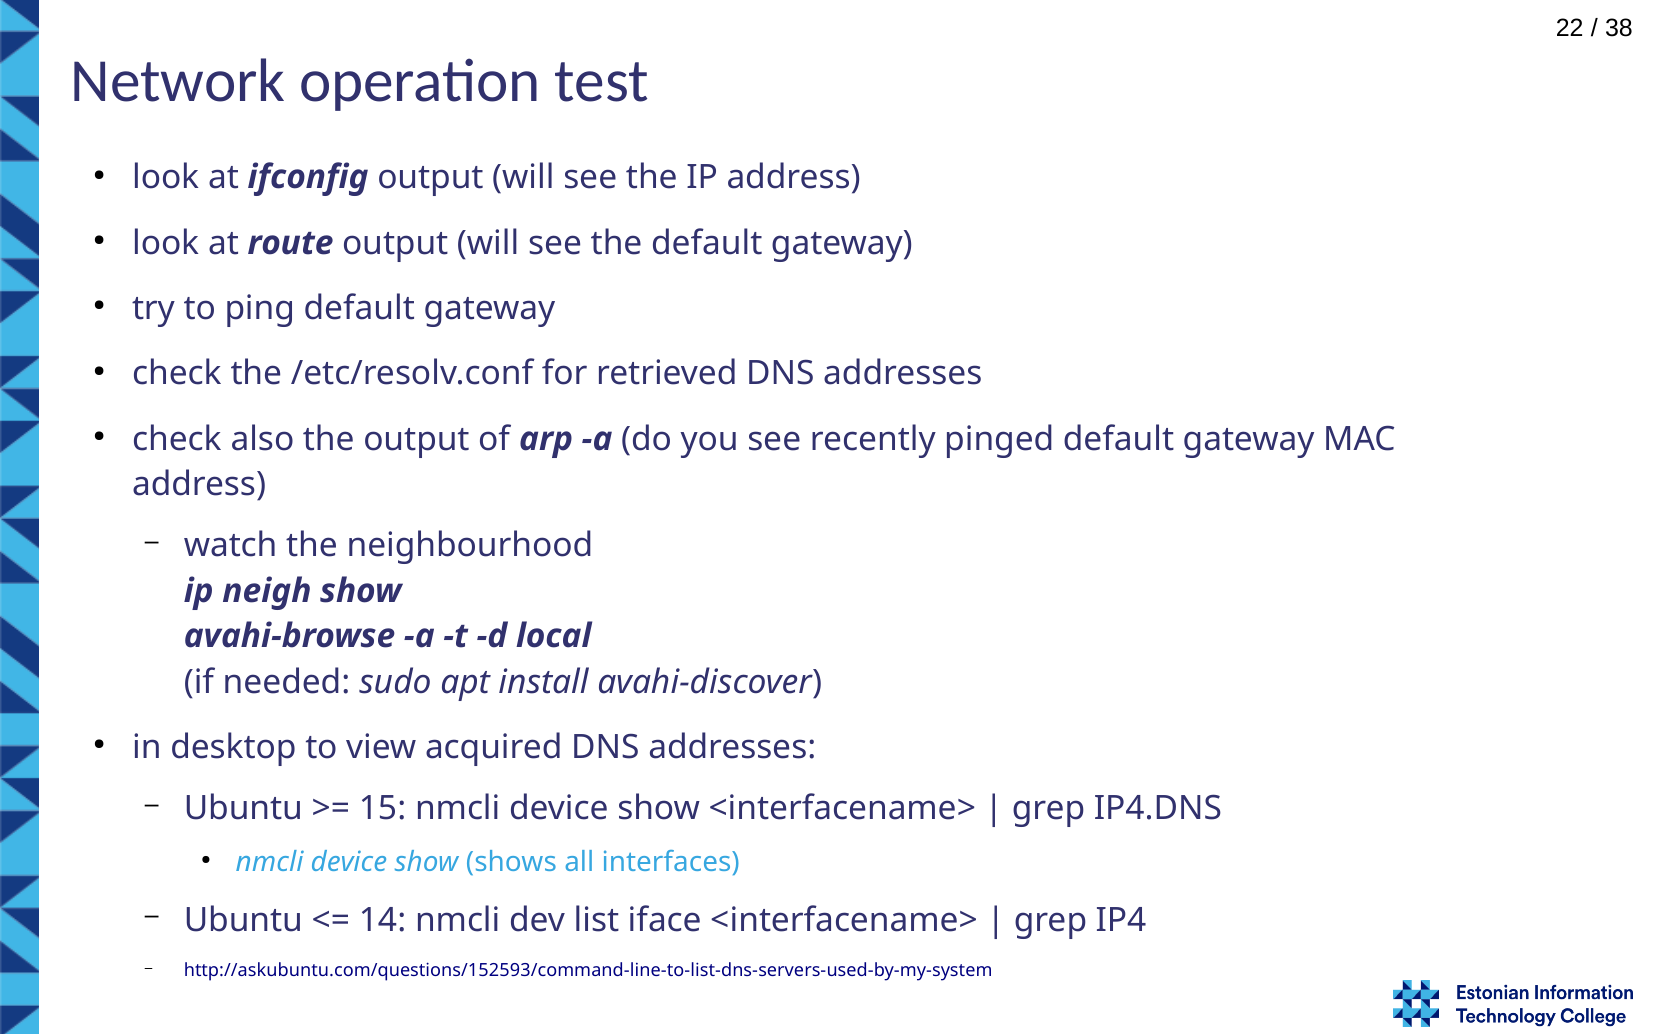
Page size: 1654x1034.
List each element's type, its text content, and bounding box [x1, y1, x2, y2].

picture [1393, 980, 1633, 1027]
title Network operation test [70, 41, 1630, 130]
list look at ifconfig output (will see the IP address) look at route output (will see the default gateway) try to ping default gateway check the /etc/resolv.conf for retrieved DNS addresses check also the output of arp -a (do you see recently pinged default gateway MAC address) watch the neighbourhood ip neigh show avahi-browse -a -t -d local (if needed: sudo apt install avahi-discover) in desktop to view acquired DNS addresses: Ubuntu >= 15: nmcli device show <interfacename> | grep IP4.DNS nmcli device show (shows all interfaces) Ubuntu <= 14: nmcli dev list iface <interfacename> | grep IP4 http://askubuntu.com/questions/152593/command-line-to-list-dns-servers-used-by-my-system [80, 153, 1536, 993]
